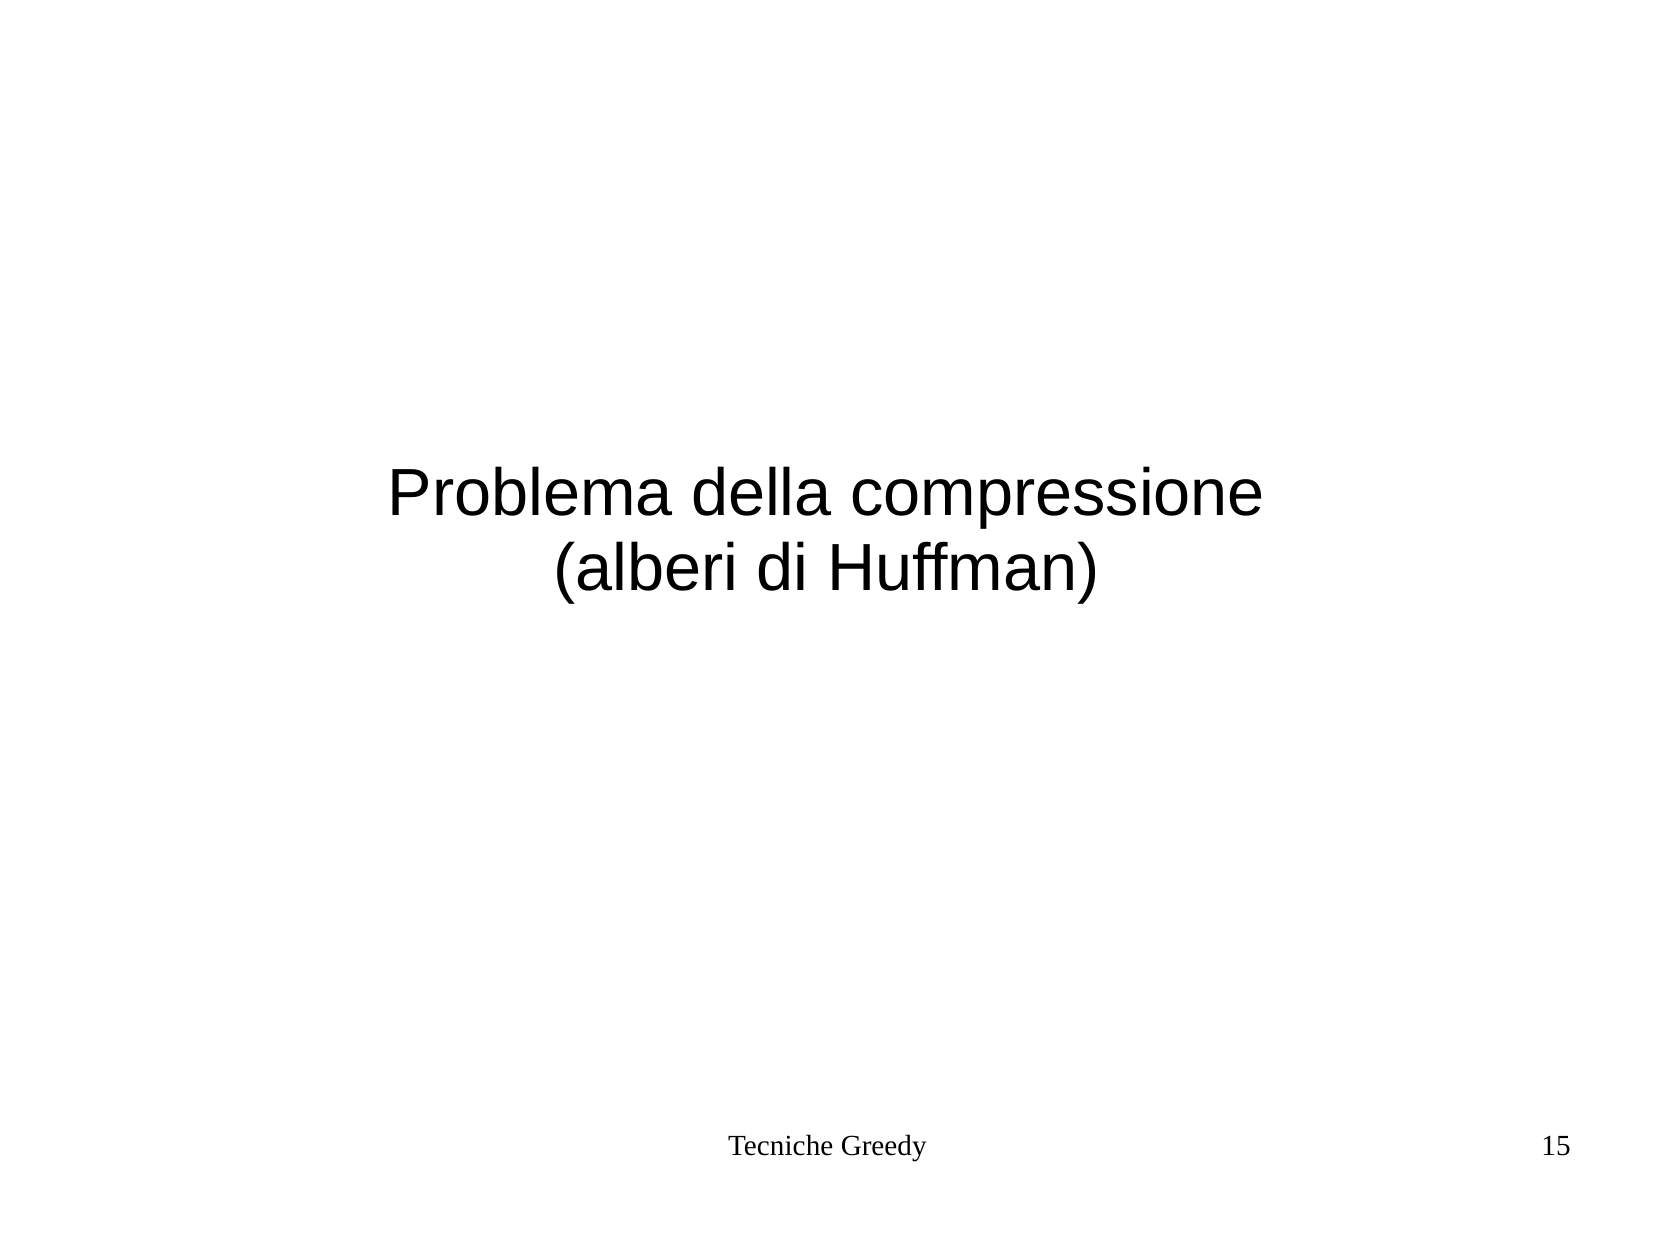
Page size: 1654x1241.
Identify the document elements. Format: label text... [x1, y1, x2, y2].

subtitle Problema della compressione (alberi di Huffman) [82, 49, 1571, 1010]
